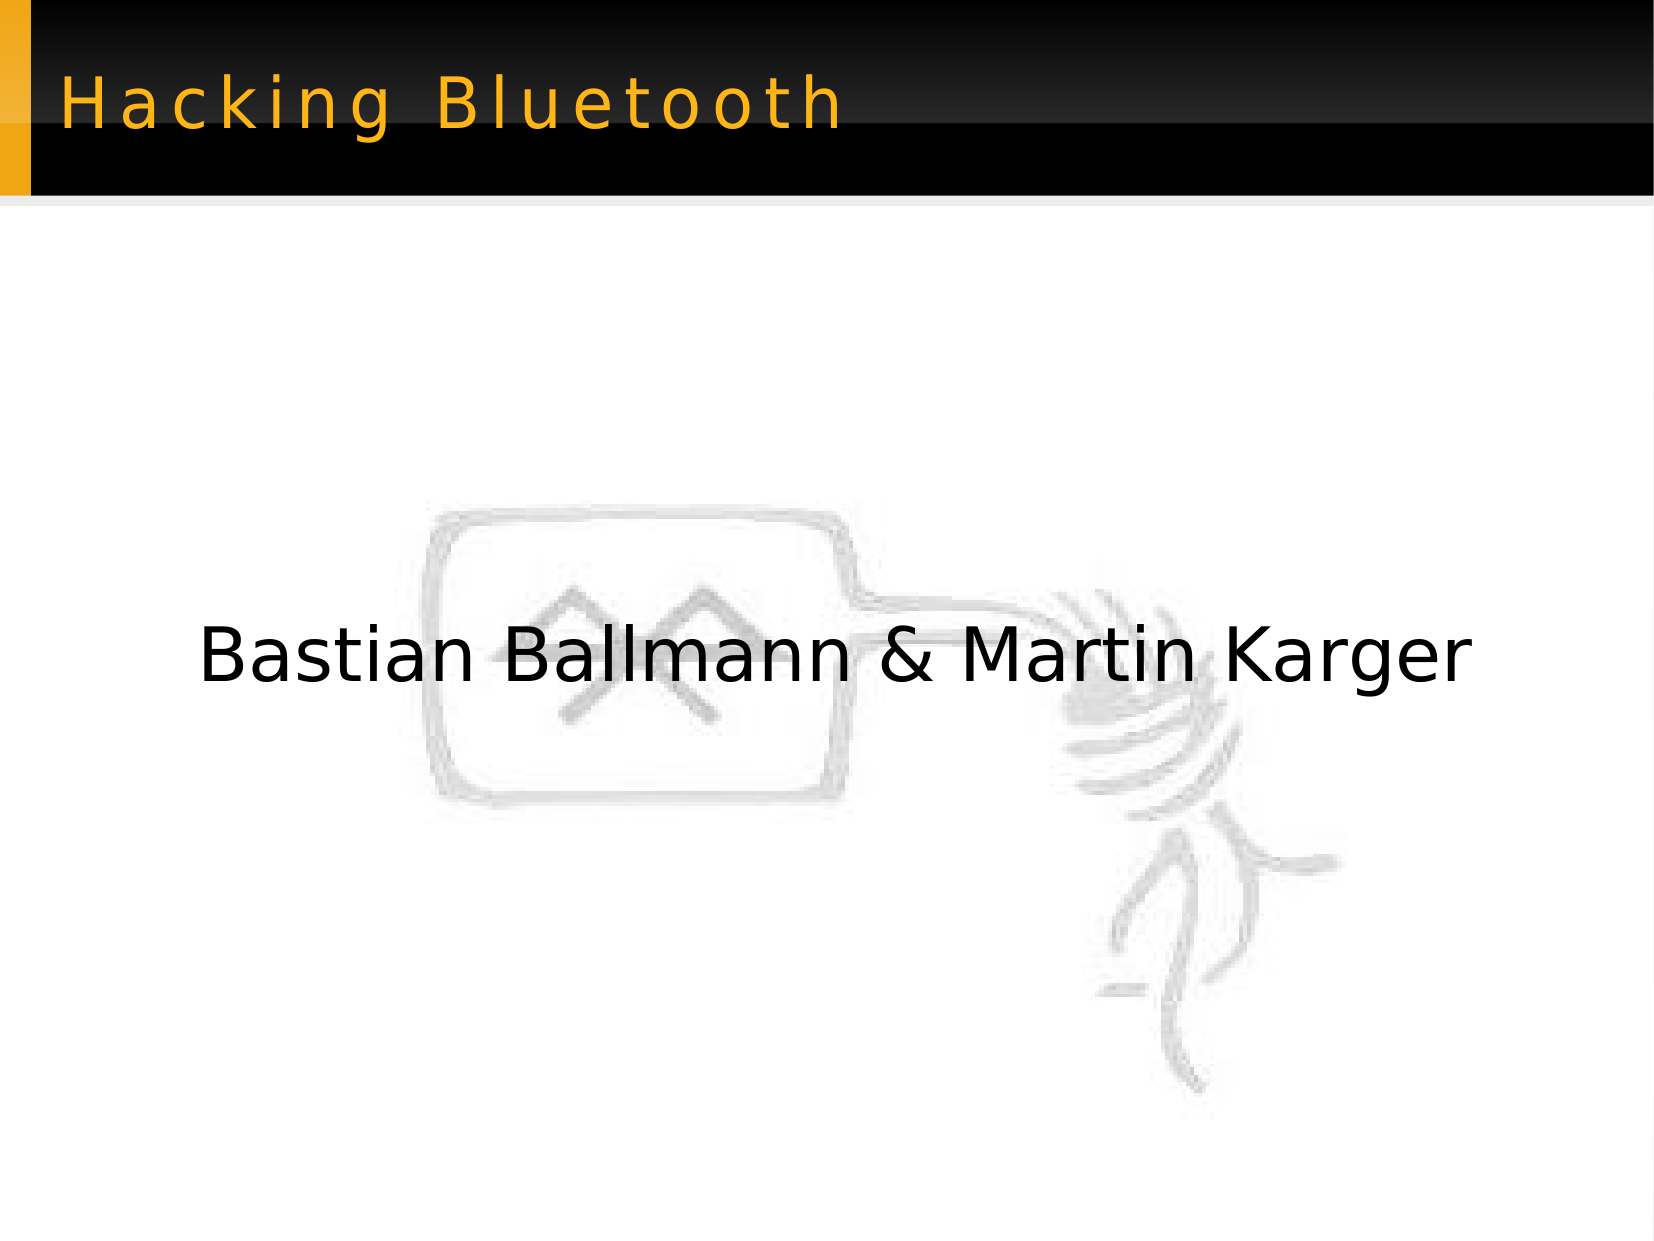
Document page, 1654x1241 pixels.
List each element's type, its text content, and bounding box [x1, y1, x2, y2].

picture [0, 0, 1654, 1241]
title Hacking Bluetooth [59, 29, 1270, 178]
list Bastian Ballmann & Martin Karger [82, 290, 1571, 1109]
